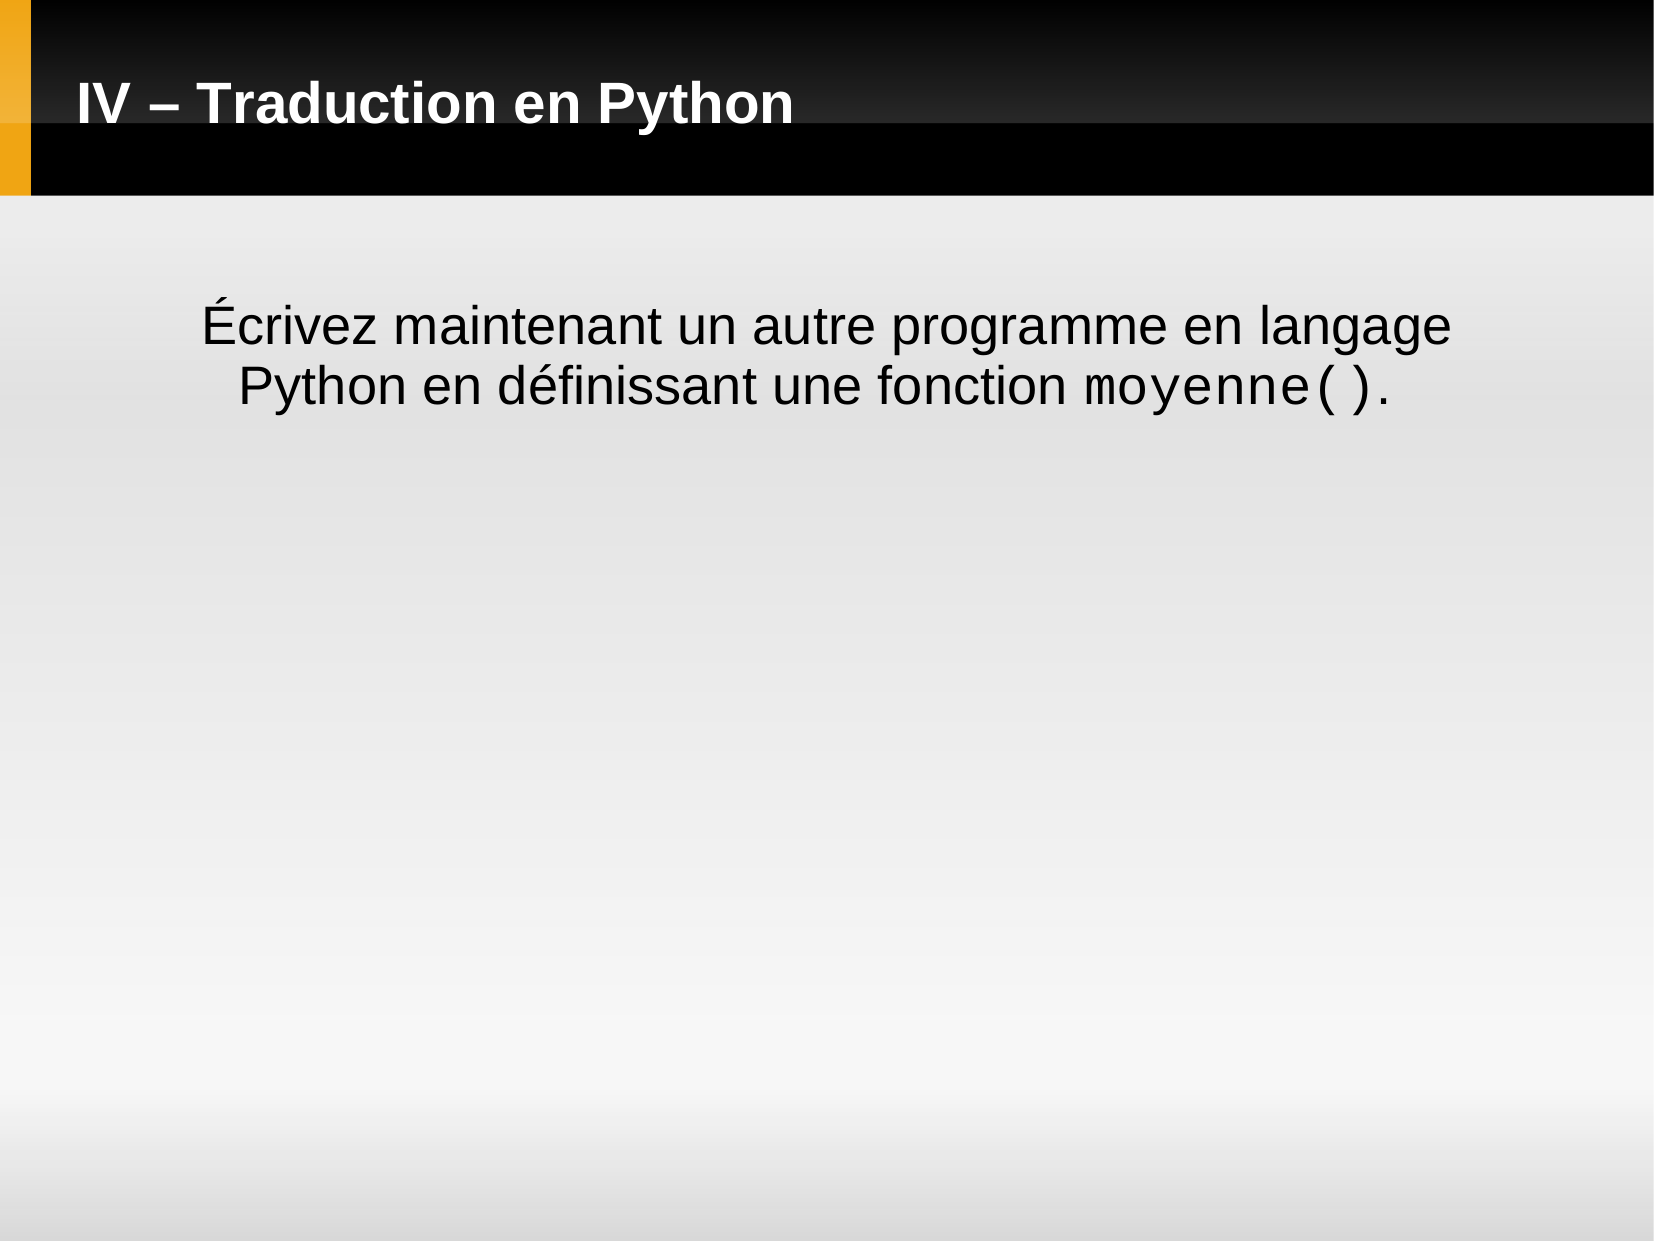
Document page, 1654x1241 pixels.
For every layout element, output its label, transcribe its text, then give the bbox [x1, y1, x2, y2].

title IV – Traduction en Python [76, 0, 1565, 208]
list Écrivez maintenant un autre programme en langage Python en définissant une fonction moyenne(). [88, 295, 1577, 1039]
picture [0, 0, 1654, 1241]
